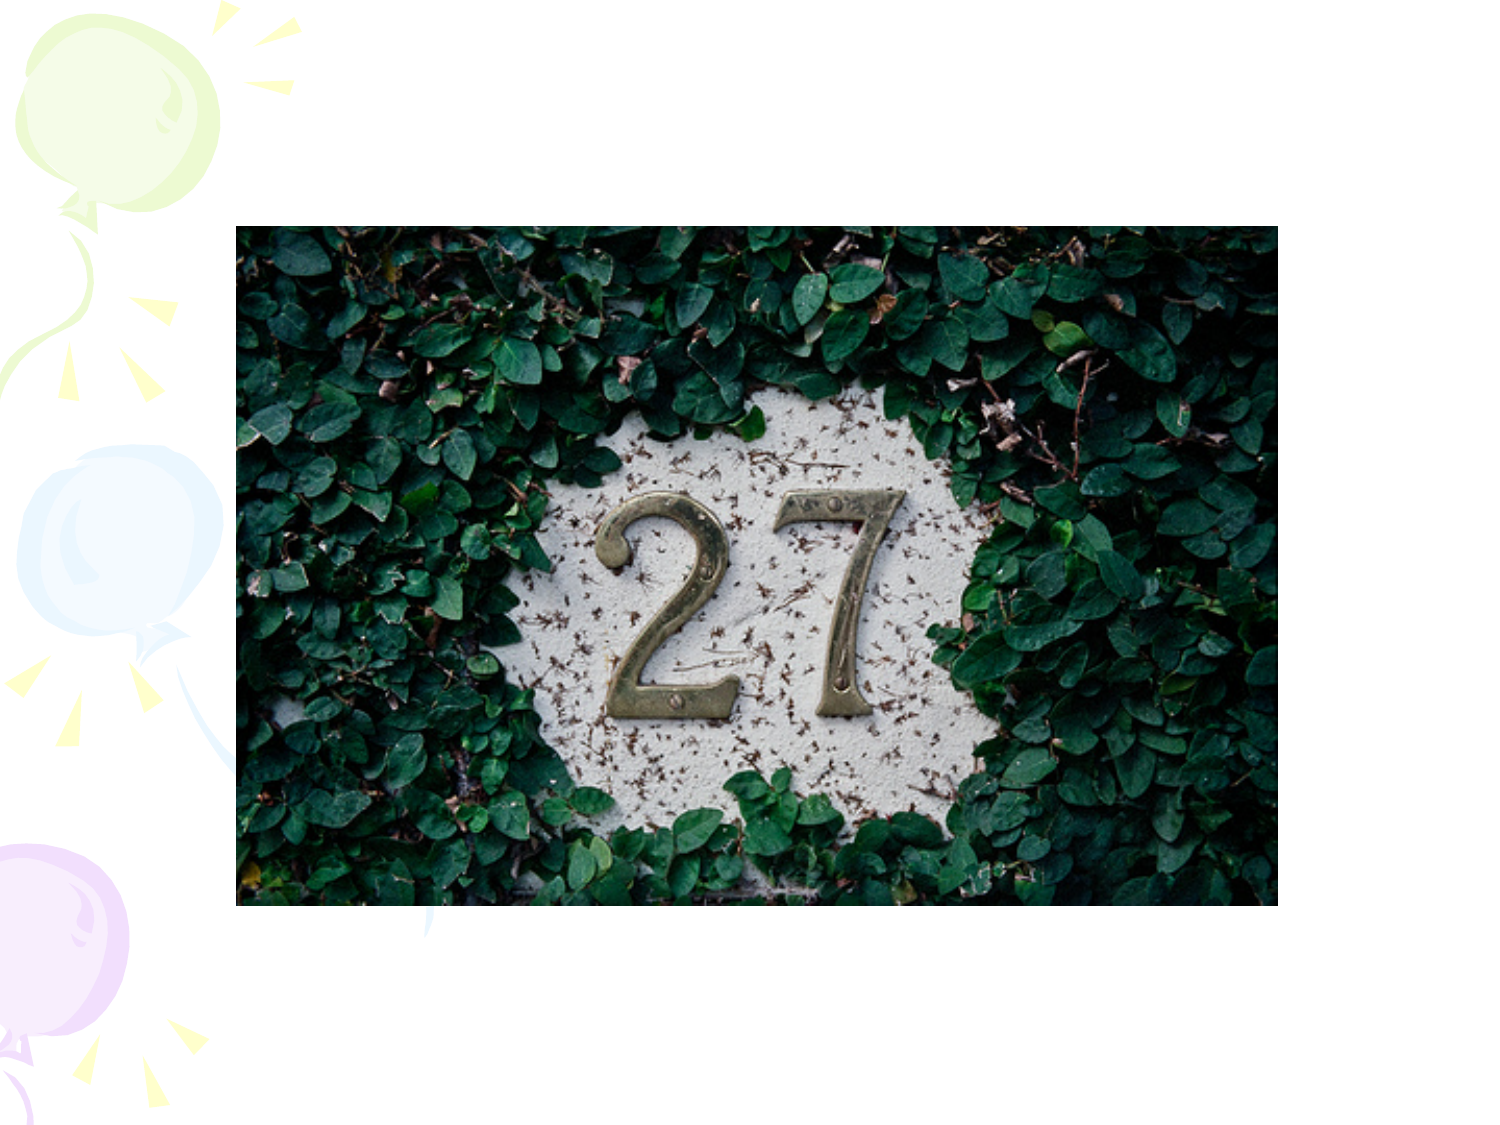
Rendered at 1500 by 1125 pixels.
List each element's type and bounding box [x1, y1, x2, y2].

picture [236, 226, 1278, 906]
